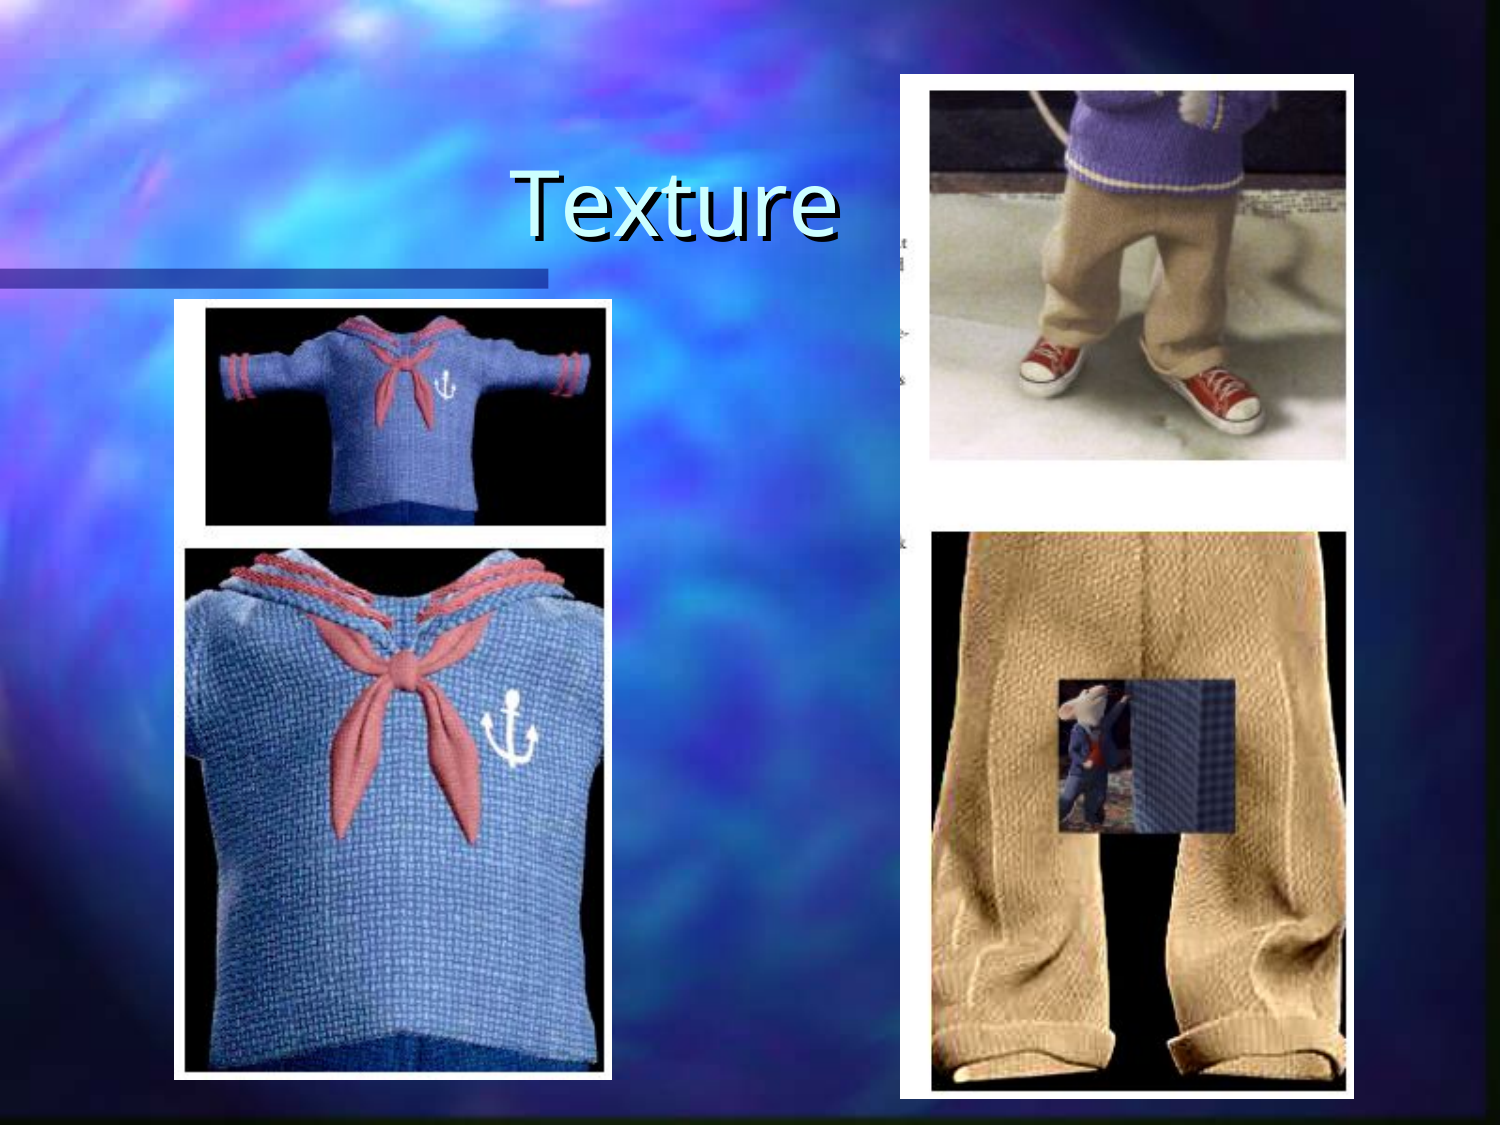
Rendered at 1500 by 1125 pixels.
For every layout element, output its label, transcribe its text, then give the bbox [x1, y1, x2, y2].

title Texture [37, 74, 900, 263]
picture [0, 0, 1500, 1125]
